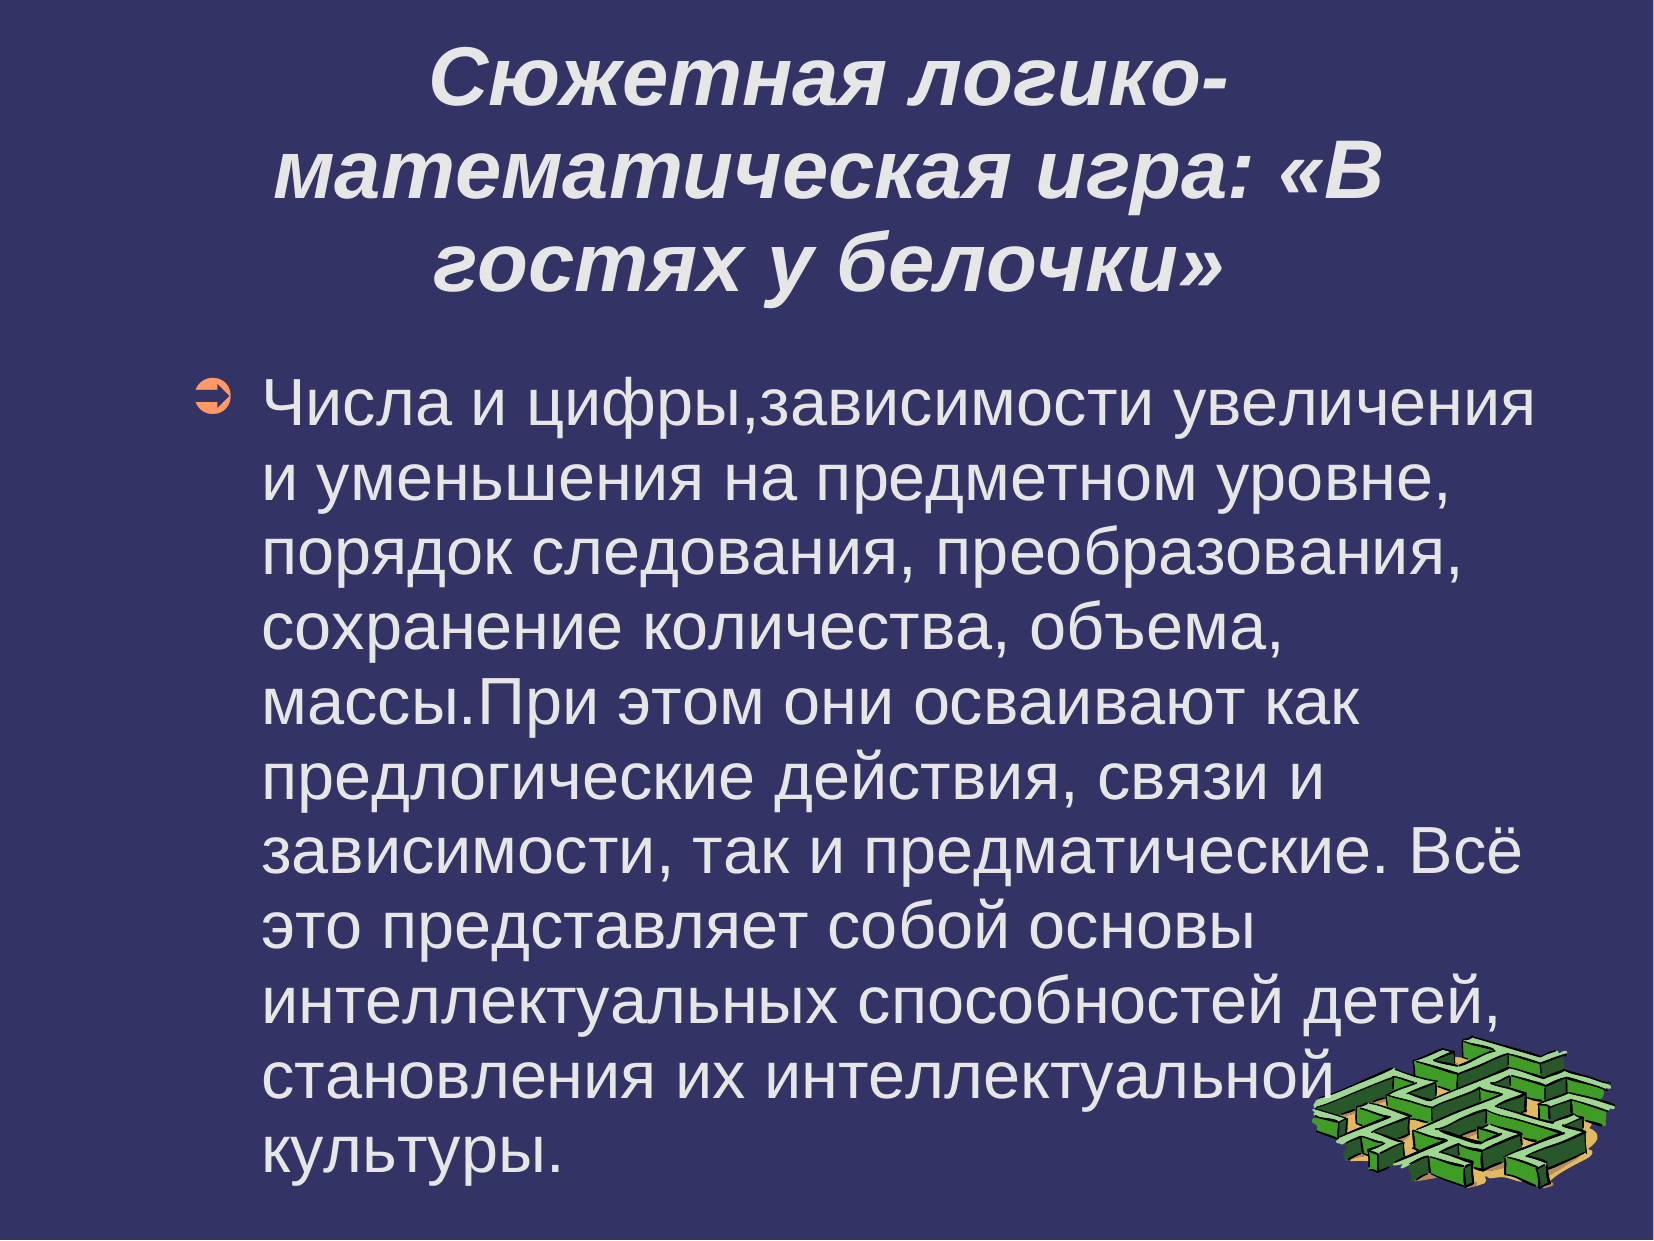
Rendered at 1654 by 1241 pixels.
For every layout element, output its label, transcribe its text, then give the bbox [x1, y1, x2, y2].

list Числа и цифры,зависимости увеличения и уменьшения на предметном уровне, порядок следования, преобразования, сохранение количества, объема, массы.При этом они осваивают как предлогические действия, связи и зависимости, так и предматические. Всё это представляет собой основы интеллектуальных способностей детей, становления их интеллектуальной культуры. [178, 364, 1570, 1132]
title Сюжетная логико-математическая игра: «В гостях у белочки» [123, 73, 1536, 266]
